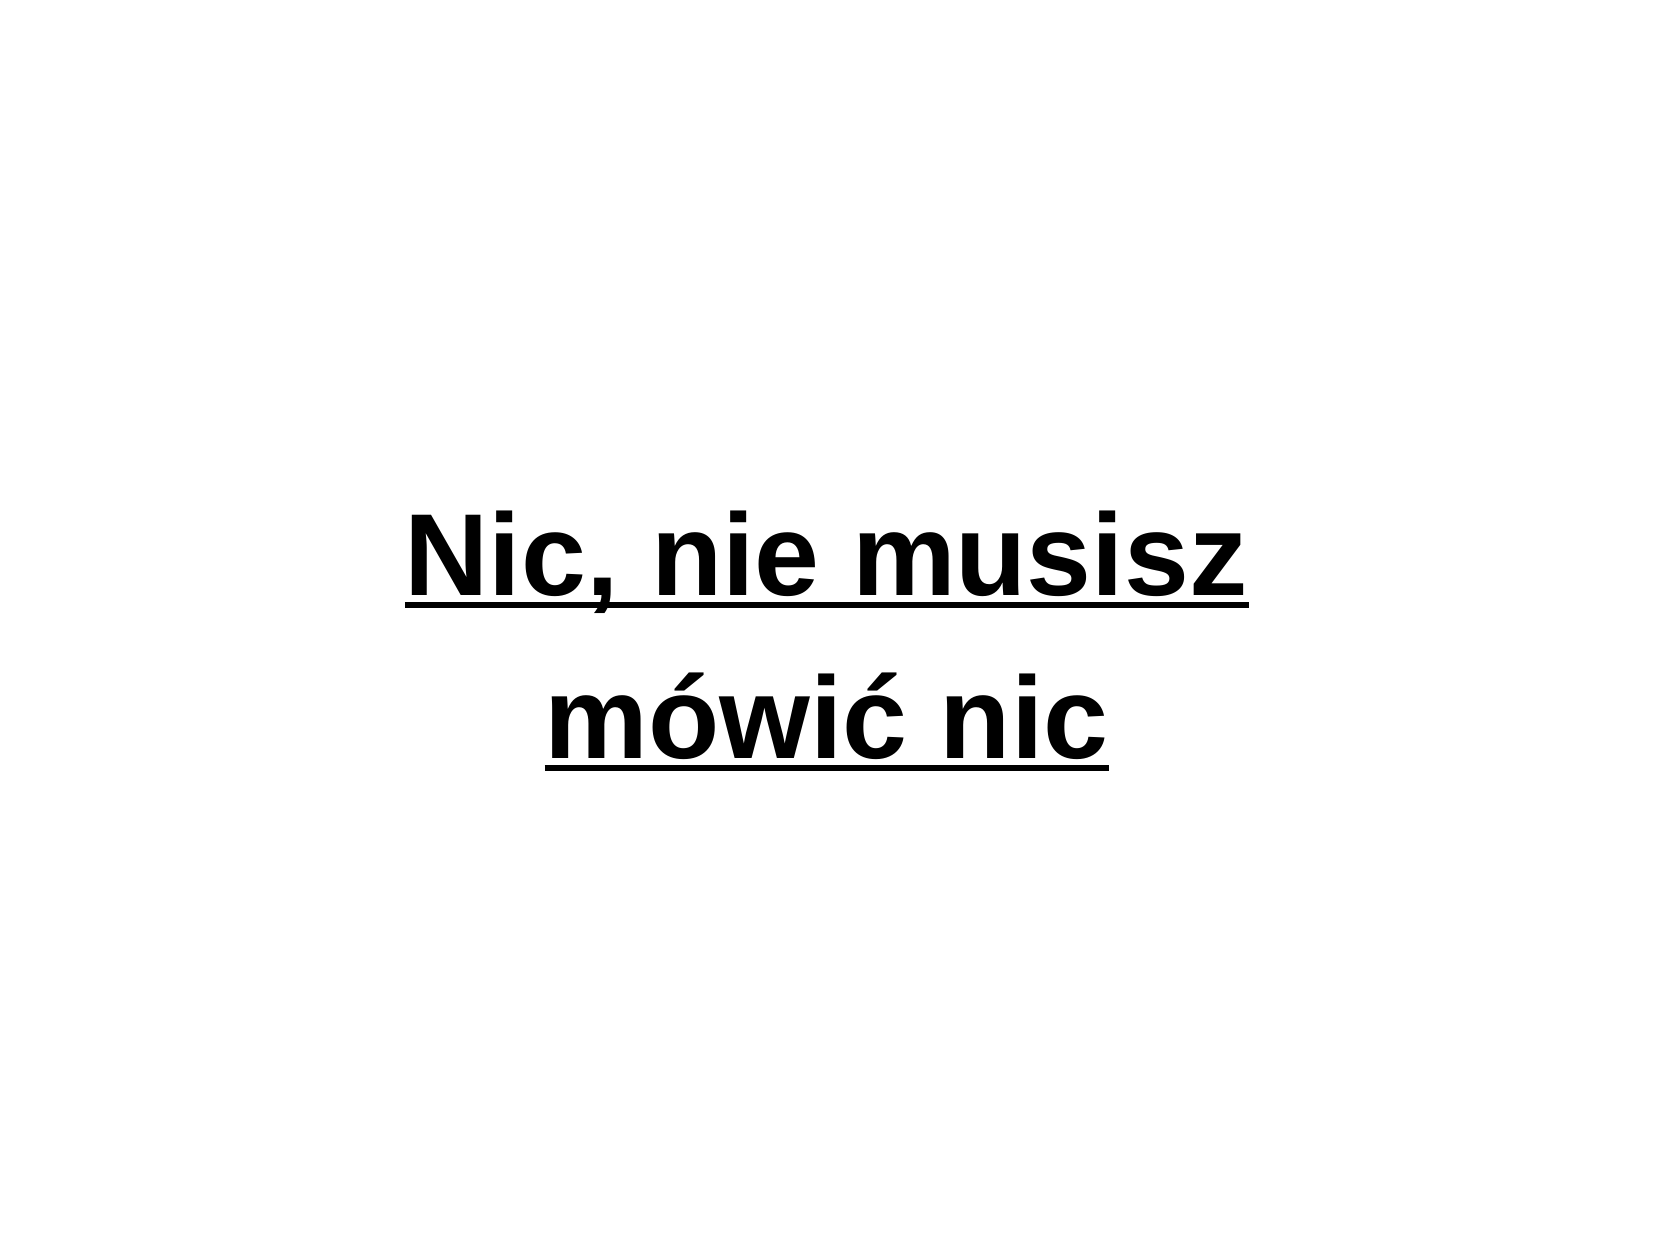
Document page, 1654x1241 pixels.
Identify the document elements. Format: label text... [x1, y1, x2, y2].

subtitle Nic, nie musisz mówić nic [0, 0, 1654, 1241]
